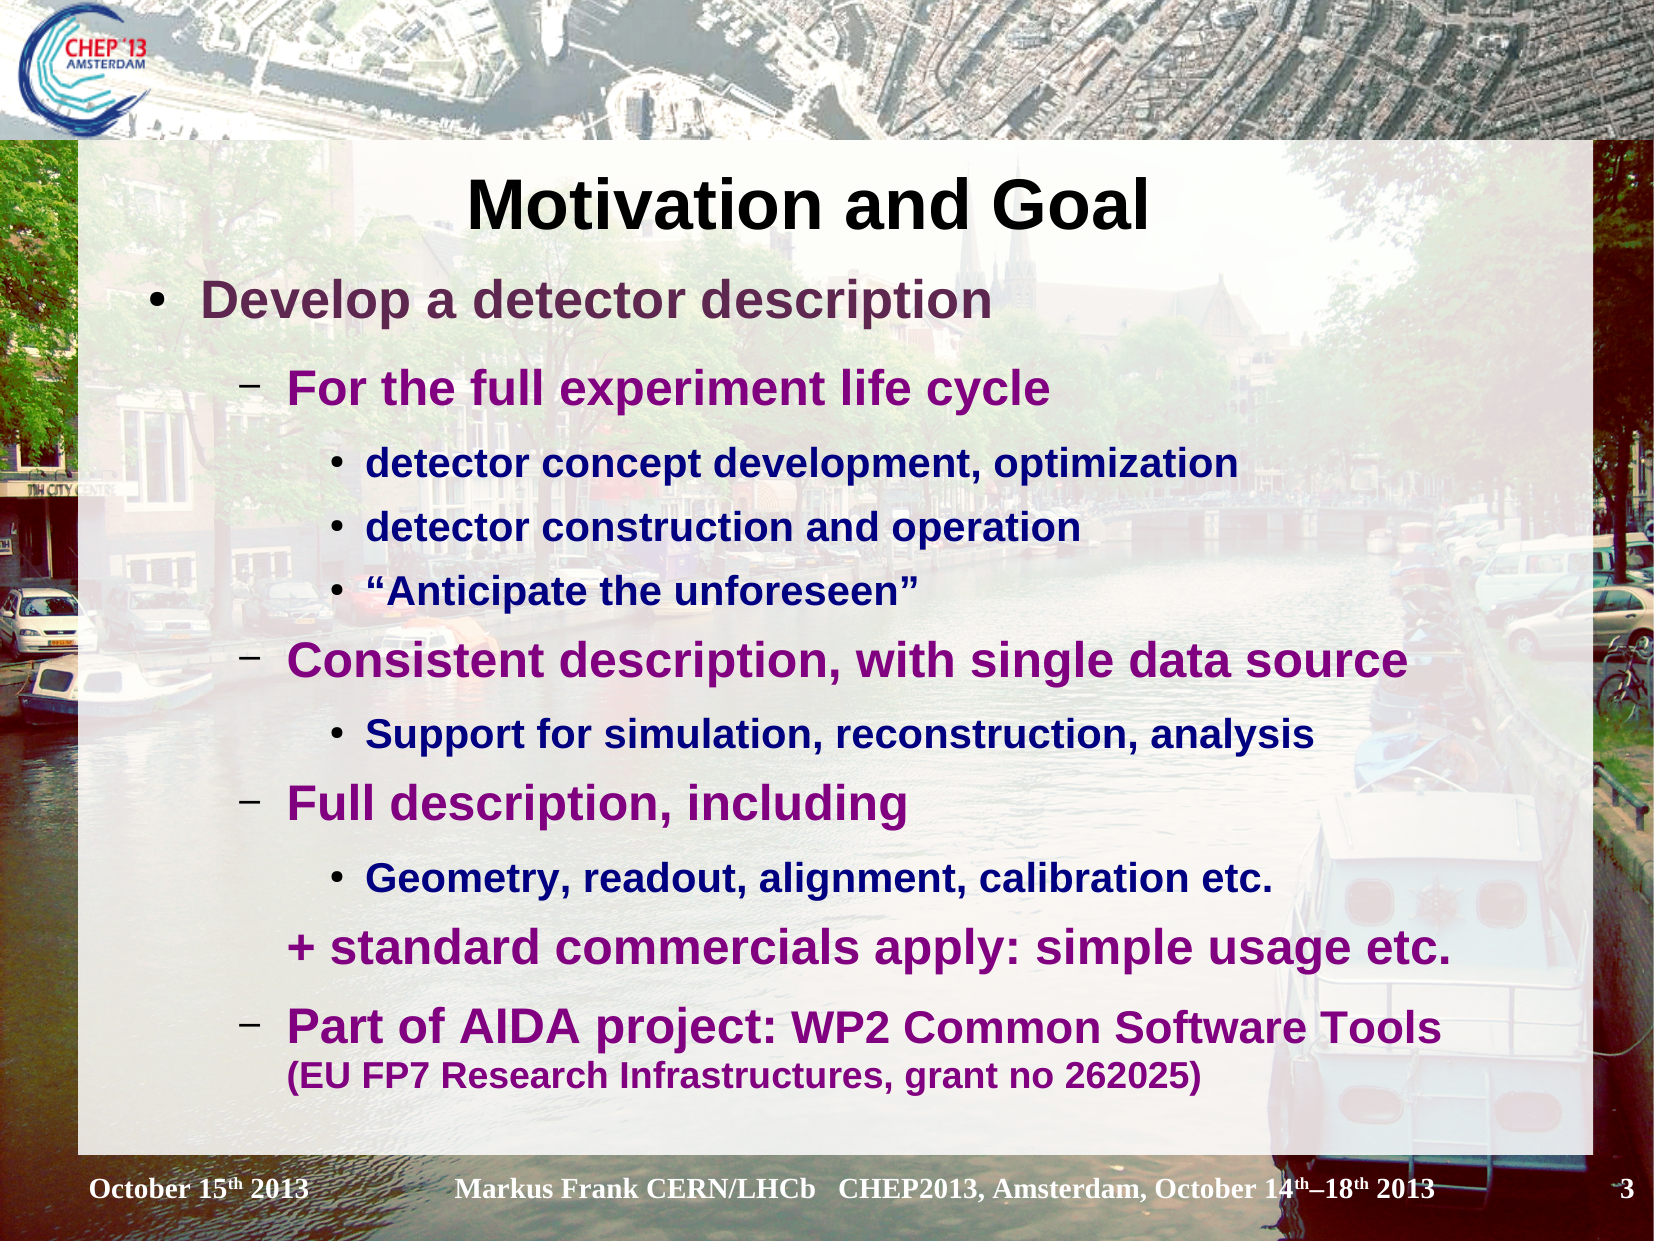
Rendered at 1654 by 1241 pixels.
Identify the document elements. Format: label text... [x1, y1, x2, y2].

title Motivation and Goal [82, 139, 1536, 271]
picture [0, 0, 1654, 1241]
list Develop a detector description For the full experiment life cycle detector concept development, optimization detector construction and operation “Anticipate the unforeseen” Consistent description, with single data source Support for simulation, reconstruction, analysis Full description, including Geometry, readout, alignment, calibration etc. + standard commercials apply: simple usage etc. Part of AIDA project: WP2 Common Software Tools (EU FP7 Research Infrastructures, grant no 262025) [129, 270, 1489, 1141]
